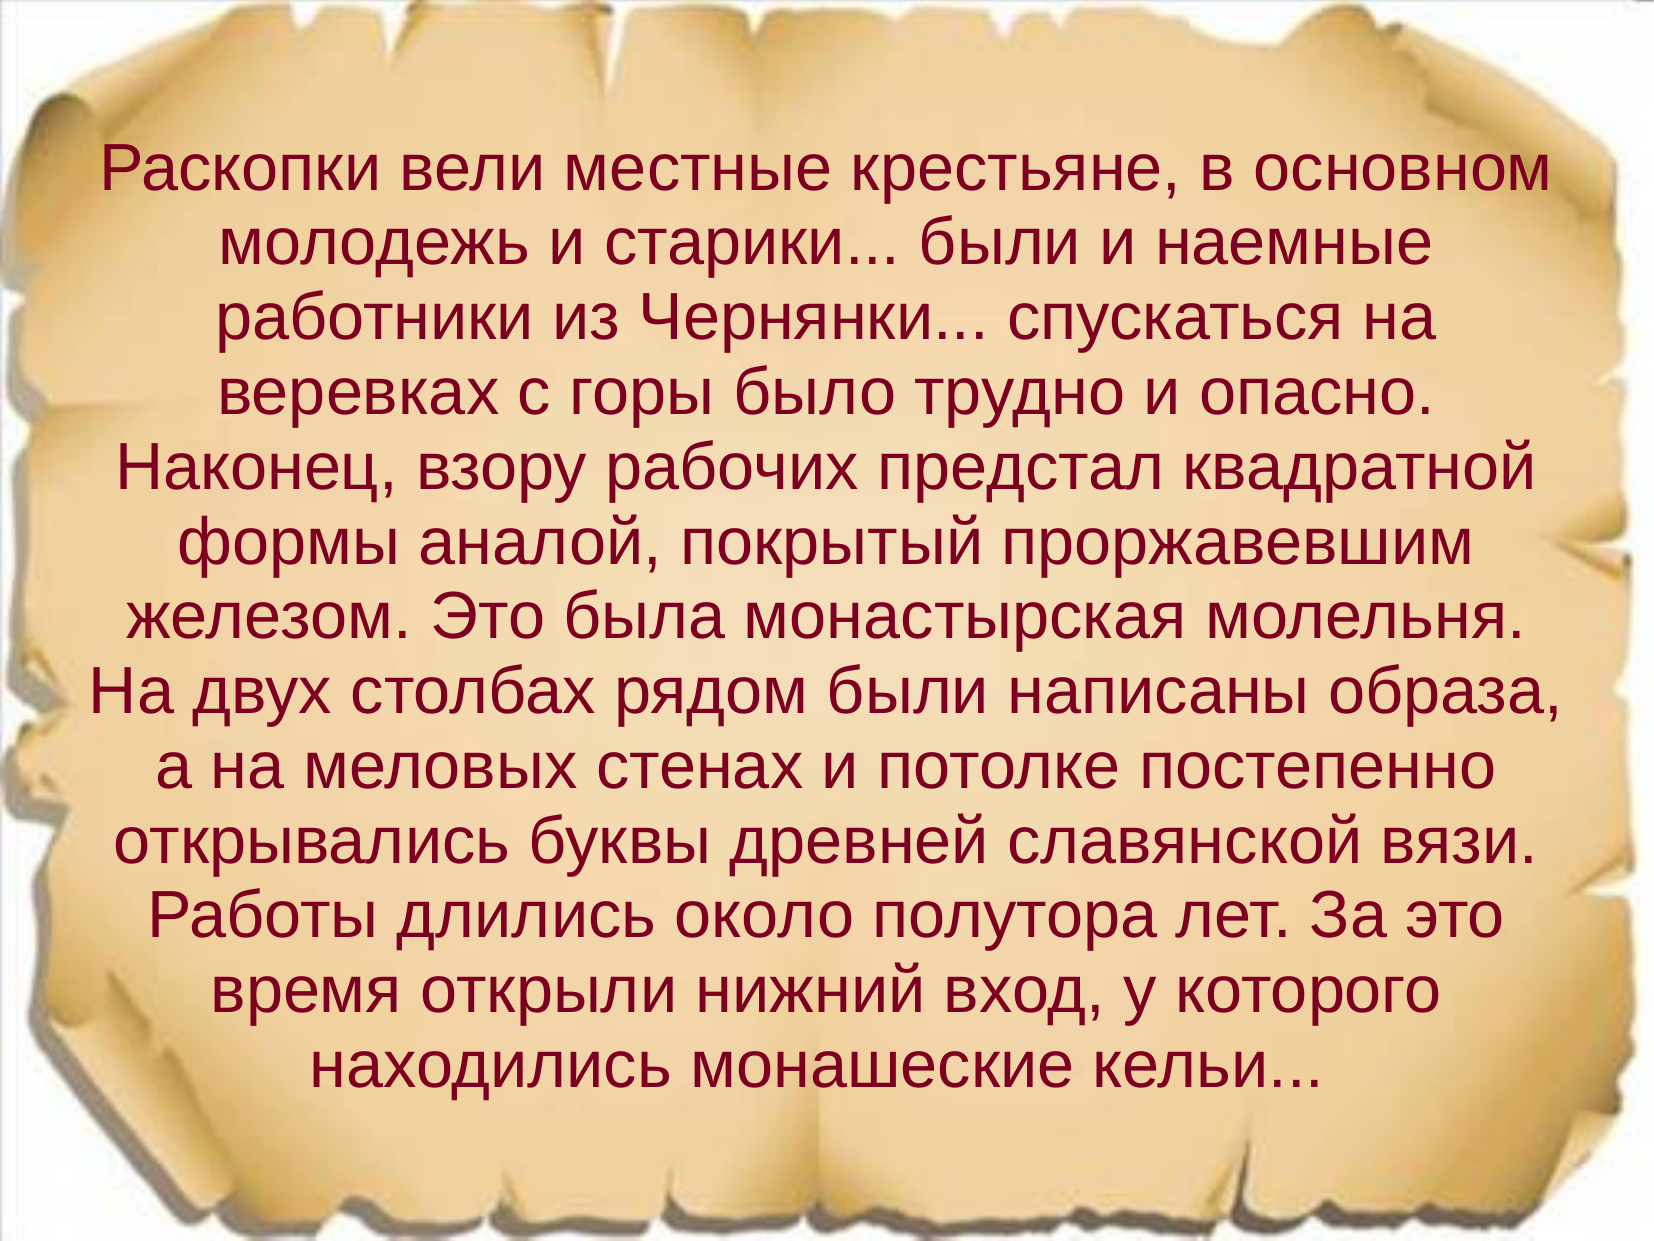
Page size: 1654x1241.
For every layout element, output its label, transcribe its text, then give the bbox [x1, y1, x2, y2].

picture [0, 0, 1654, 1241]
subtitle Раскопки вели местные крестьяне, в основном молодежь и старики... были и наемные работники из Чернянки... спускаться на веревках с горы было трудно и опасно. Наконец, взору рабочих предстал квадратной формы аналой, покрытый проржавевшим железом. Это была монастырская молельня. На двух столбах рядом были написаны образа, а на меловых стенах и потолке постепенно открывались буквы древней славянской вязи. Работы длились около полутора лет. За это время открыли нижний вход, у которого находились монашеские кельи... [82, 79, 1571, 1152]
